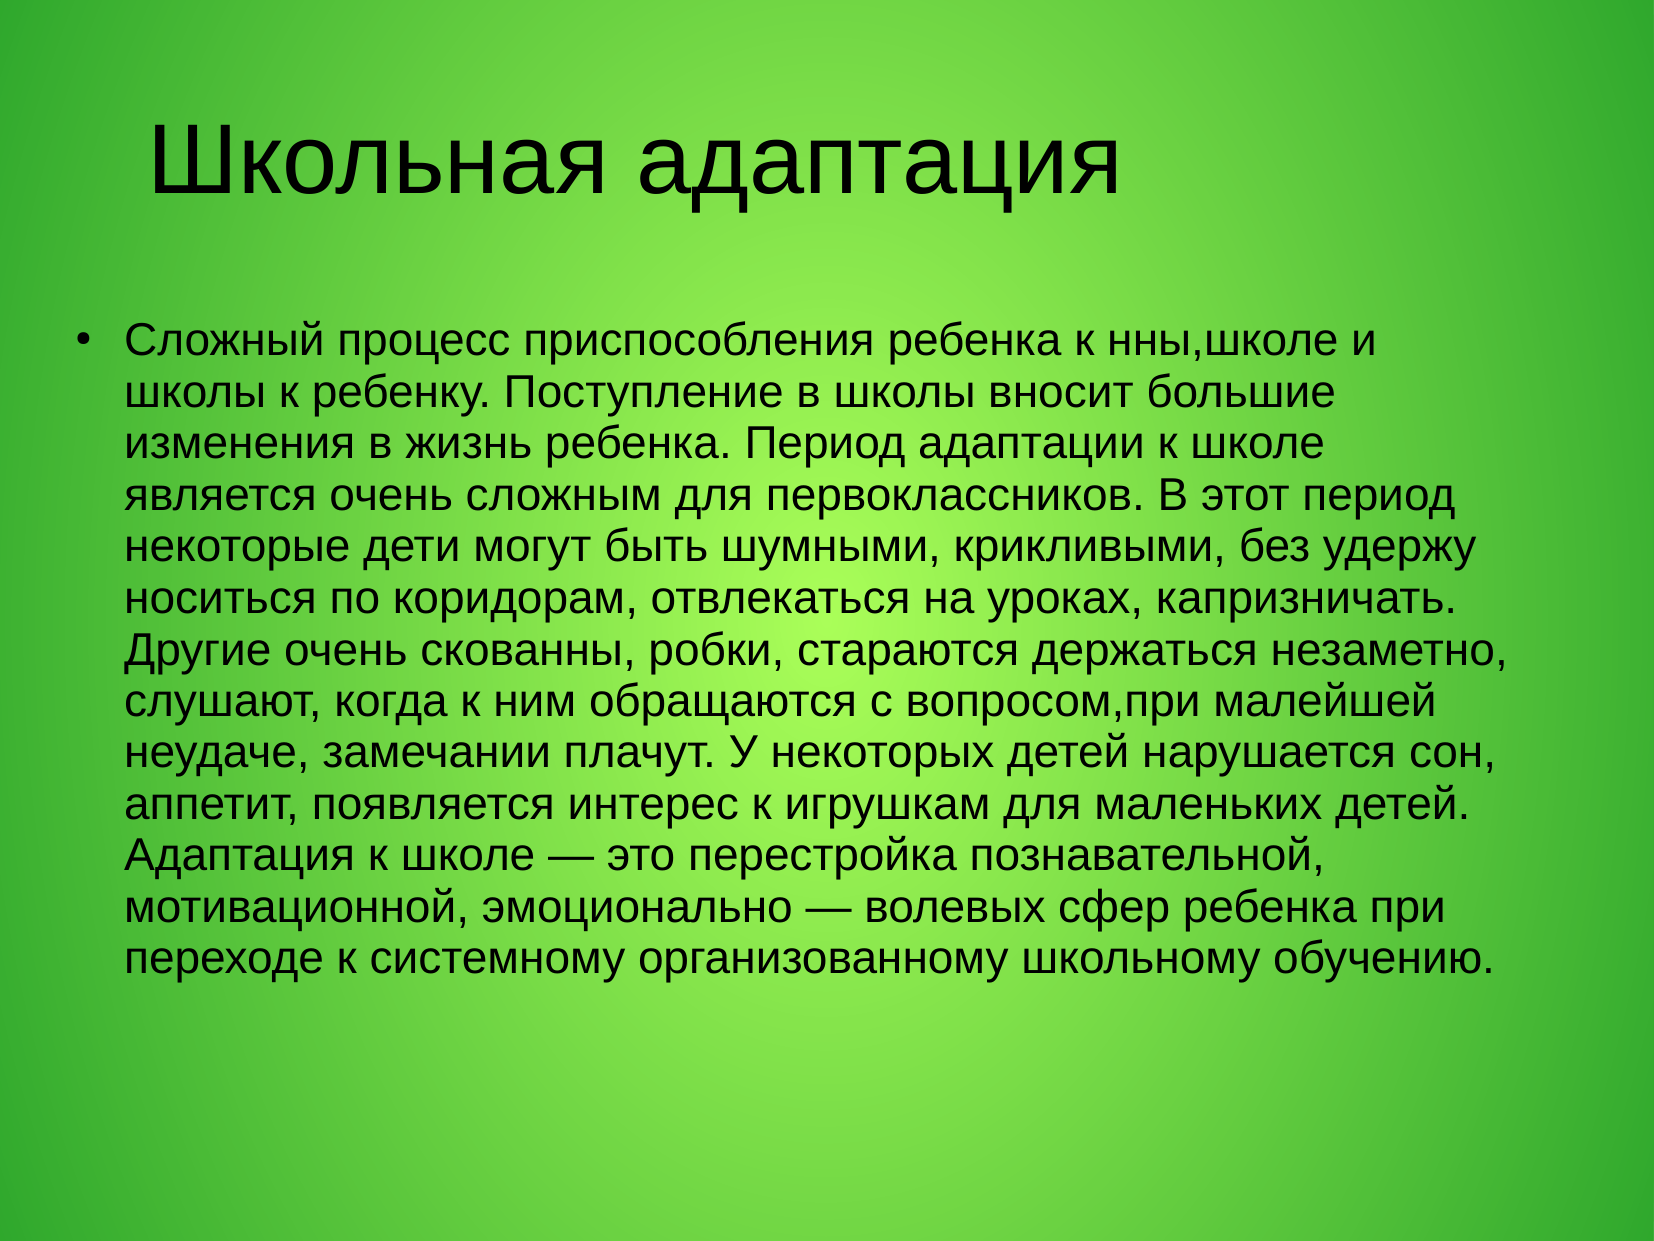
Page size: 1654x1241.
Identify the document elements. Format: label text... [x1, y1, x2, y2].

list Сложный процесс приспособления ребенка к нны,школе и школы к ребенку. Поступление в школы вносит большие изменения в жизнь ребенка. Период адаптации к школе является очень сложным для первоклассников. В этот период некоторые дети могут быть шумными, крикливыми, без удержу носиться по коридорам, отвлекаться на уроках, капризничать. Другие очень скованны, робки, стараются держаться незаметно, слушают, когда к ним обращаются с вопросом,при малейшей неудаче, замечании плачут. У некоторых детей нарушается сон, аппетит, появляется интерес к игрушкам для маленьких детей. Адаптация к школе — это перестройка познавательной, мотивационной, эмоционально — волевых сфер ребенка при переходе к системному организованному школьному обучению. [59, 314, 1515, 1034]
title Школьная адаптация [70, 104, 1229, 215]
